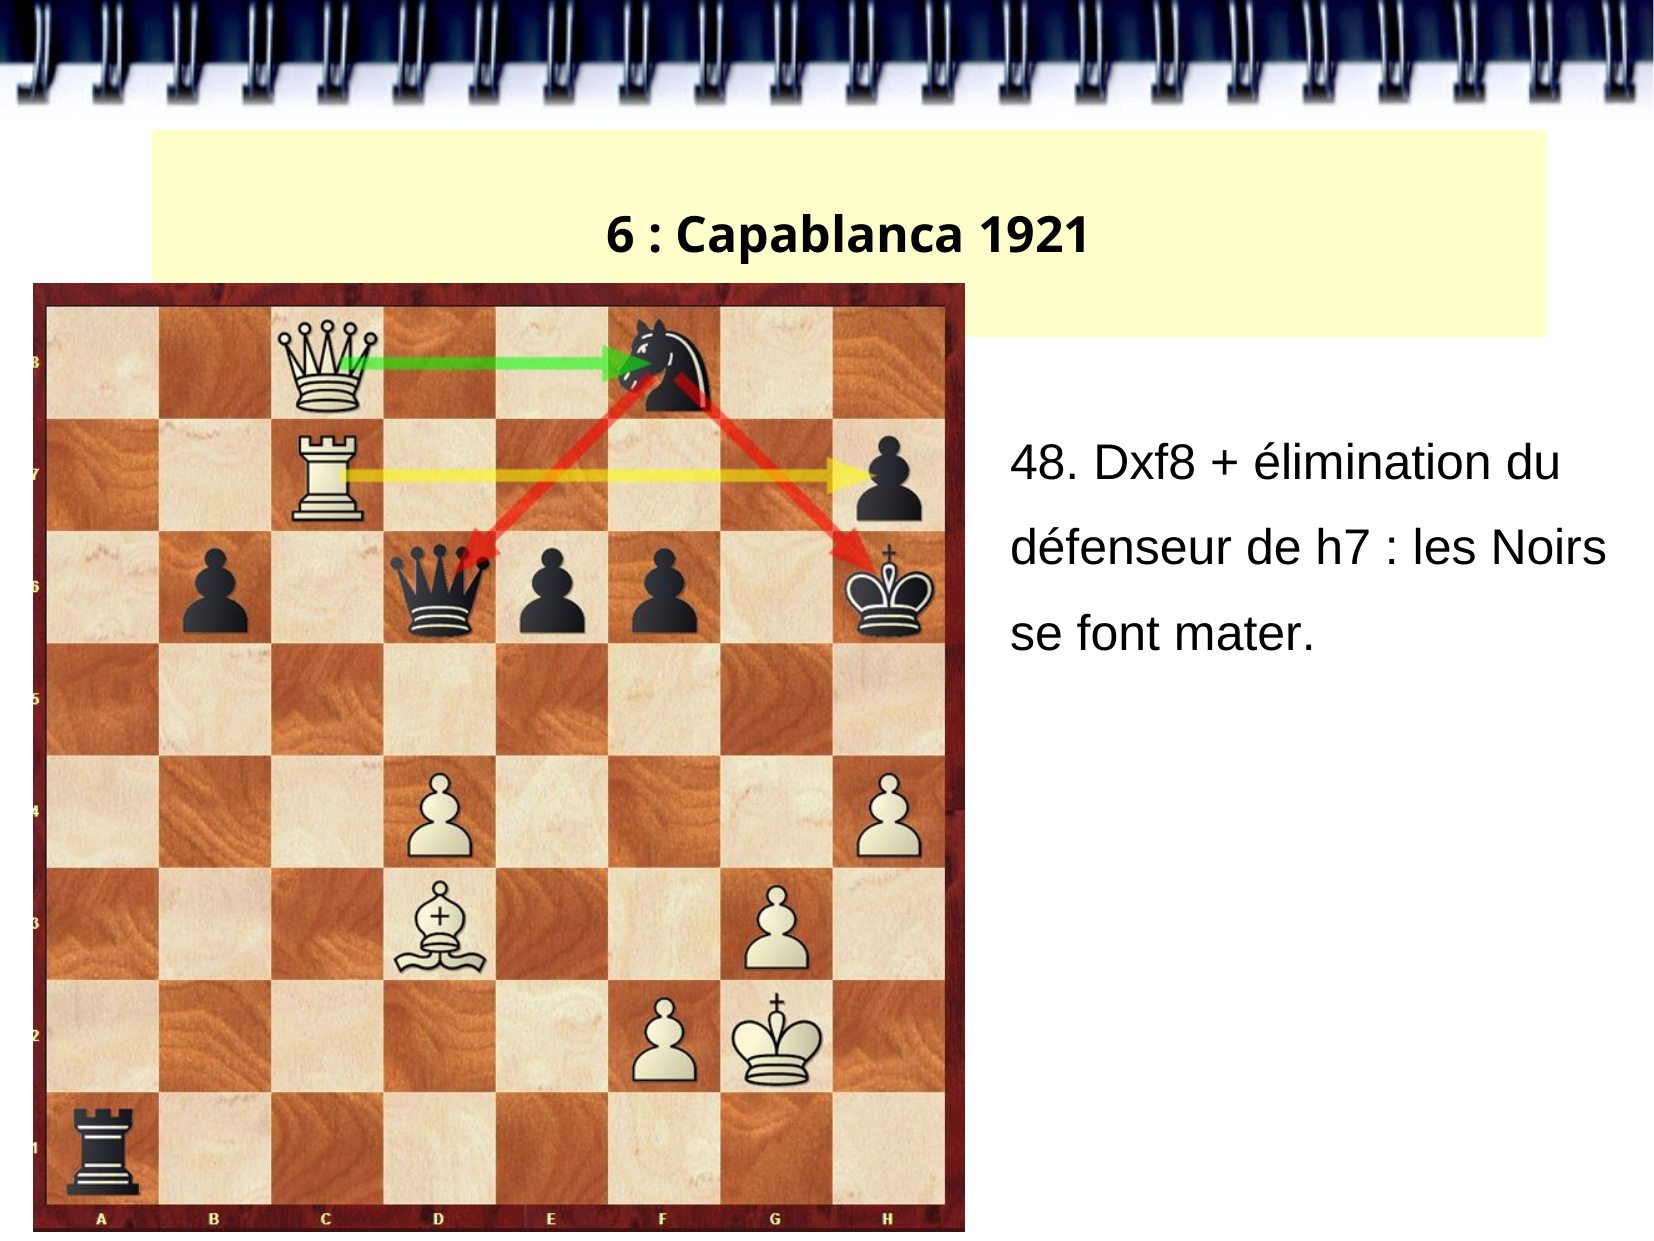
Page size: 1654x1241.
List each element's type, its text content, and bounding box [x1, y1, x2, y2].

list 48. Dxf8 + élimination du défenseur de h7 : les Noirs se font mater. [965, 305, 1654, 1193]
title 6 : Capablanca 1921 [151, 129, 1548, 305]
picture [0, 0, 1654, 121]
picture [33, 283, 965, 1232]
